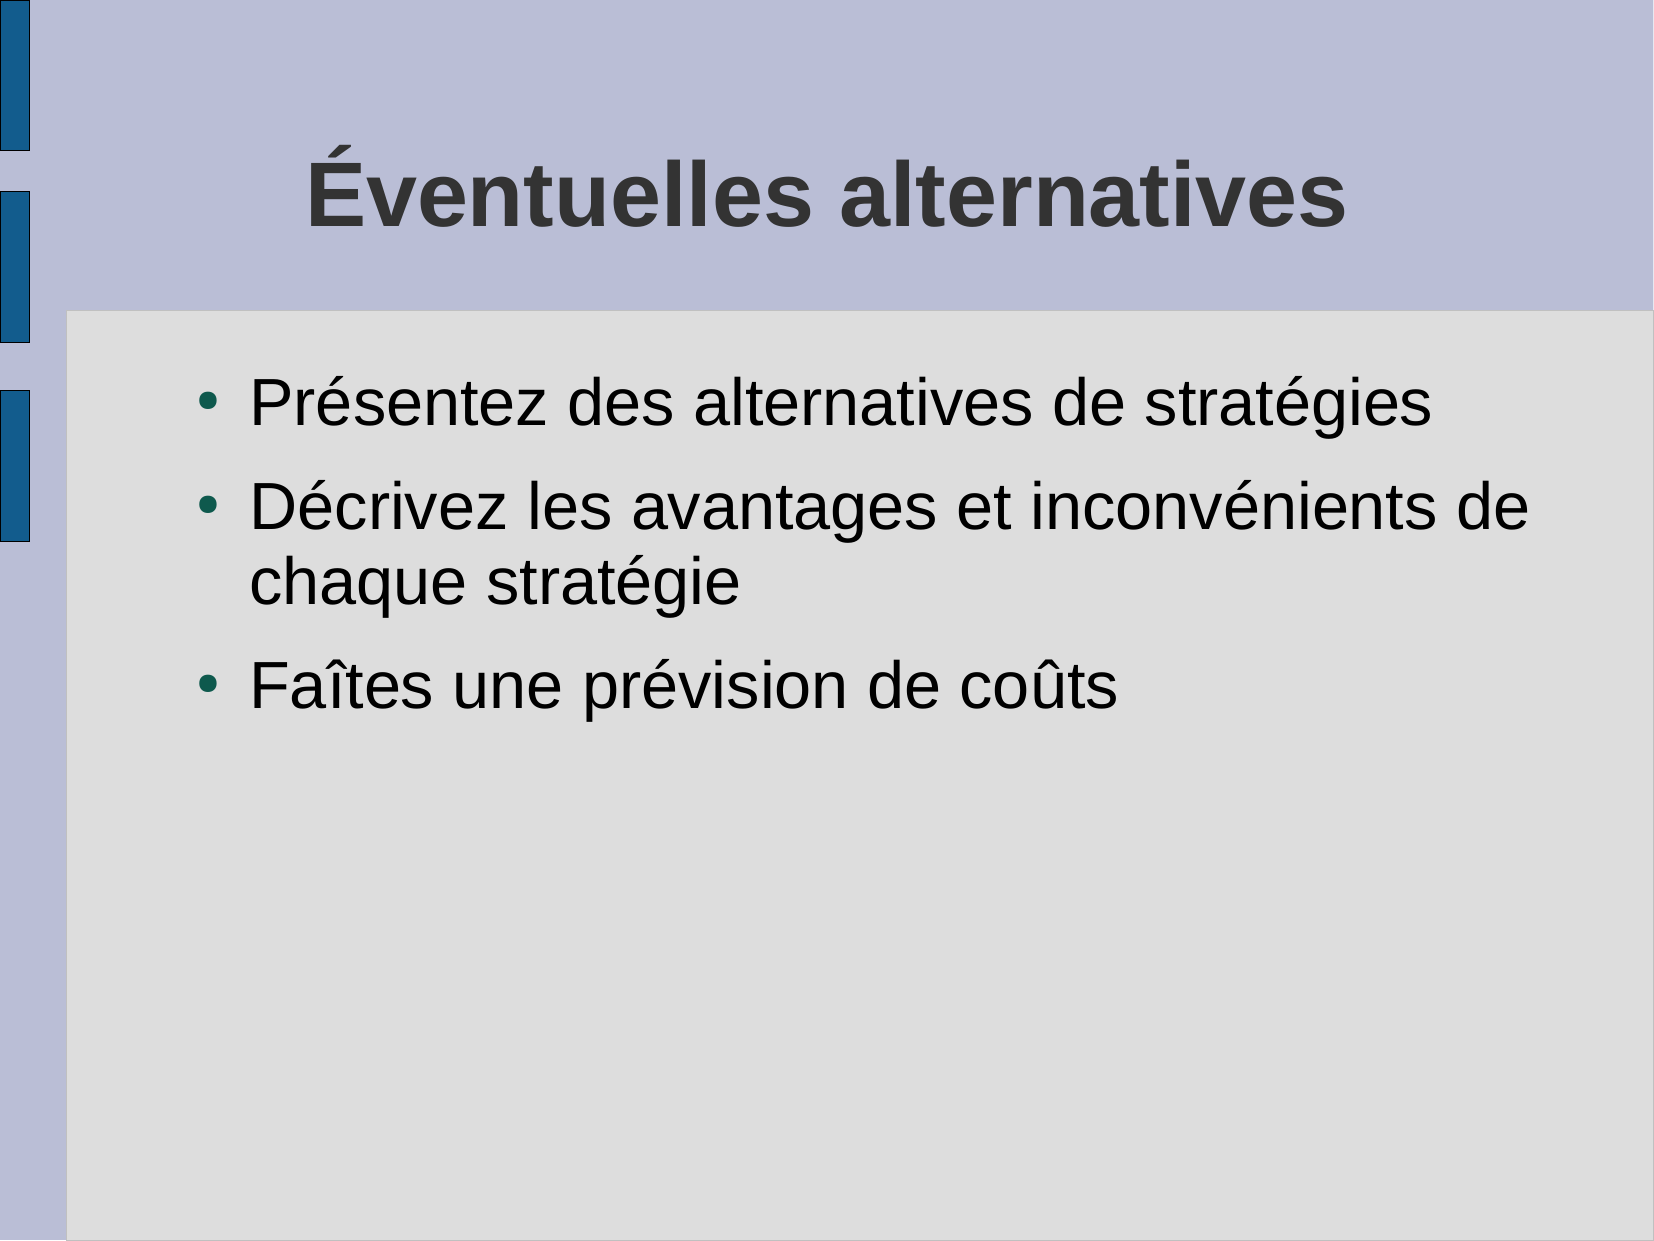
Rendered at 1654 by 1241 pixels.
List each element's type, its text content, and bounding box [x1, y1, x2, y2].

list Présentez des alternatives de stratégies Décrivez les avantages et inconvénients de chaque stratégie Faîtes une prévision de coûts [178, 364, 1570, 1147]
title Éventuelles alternatives [121, 91, 1534, 299]
